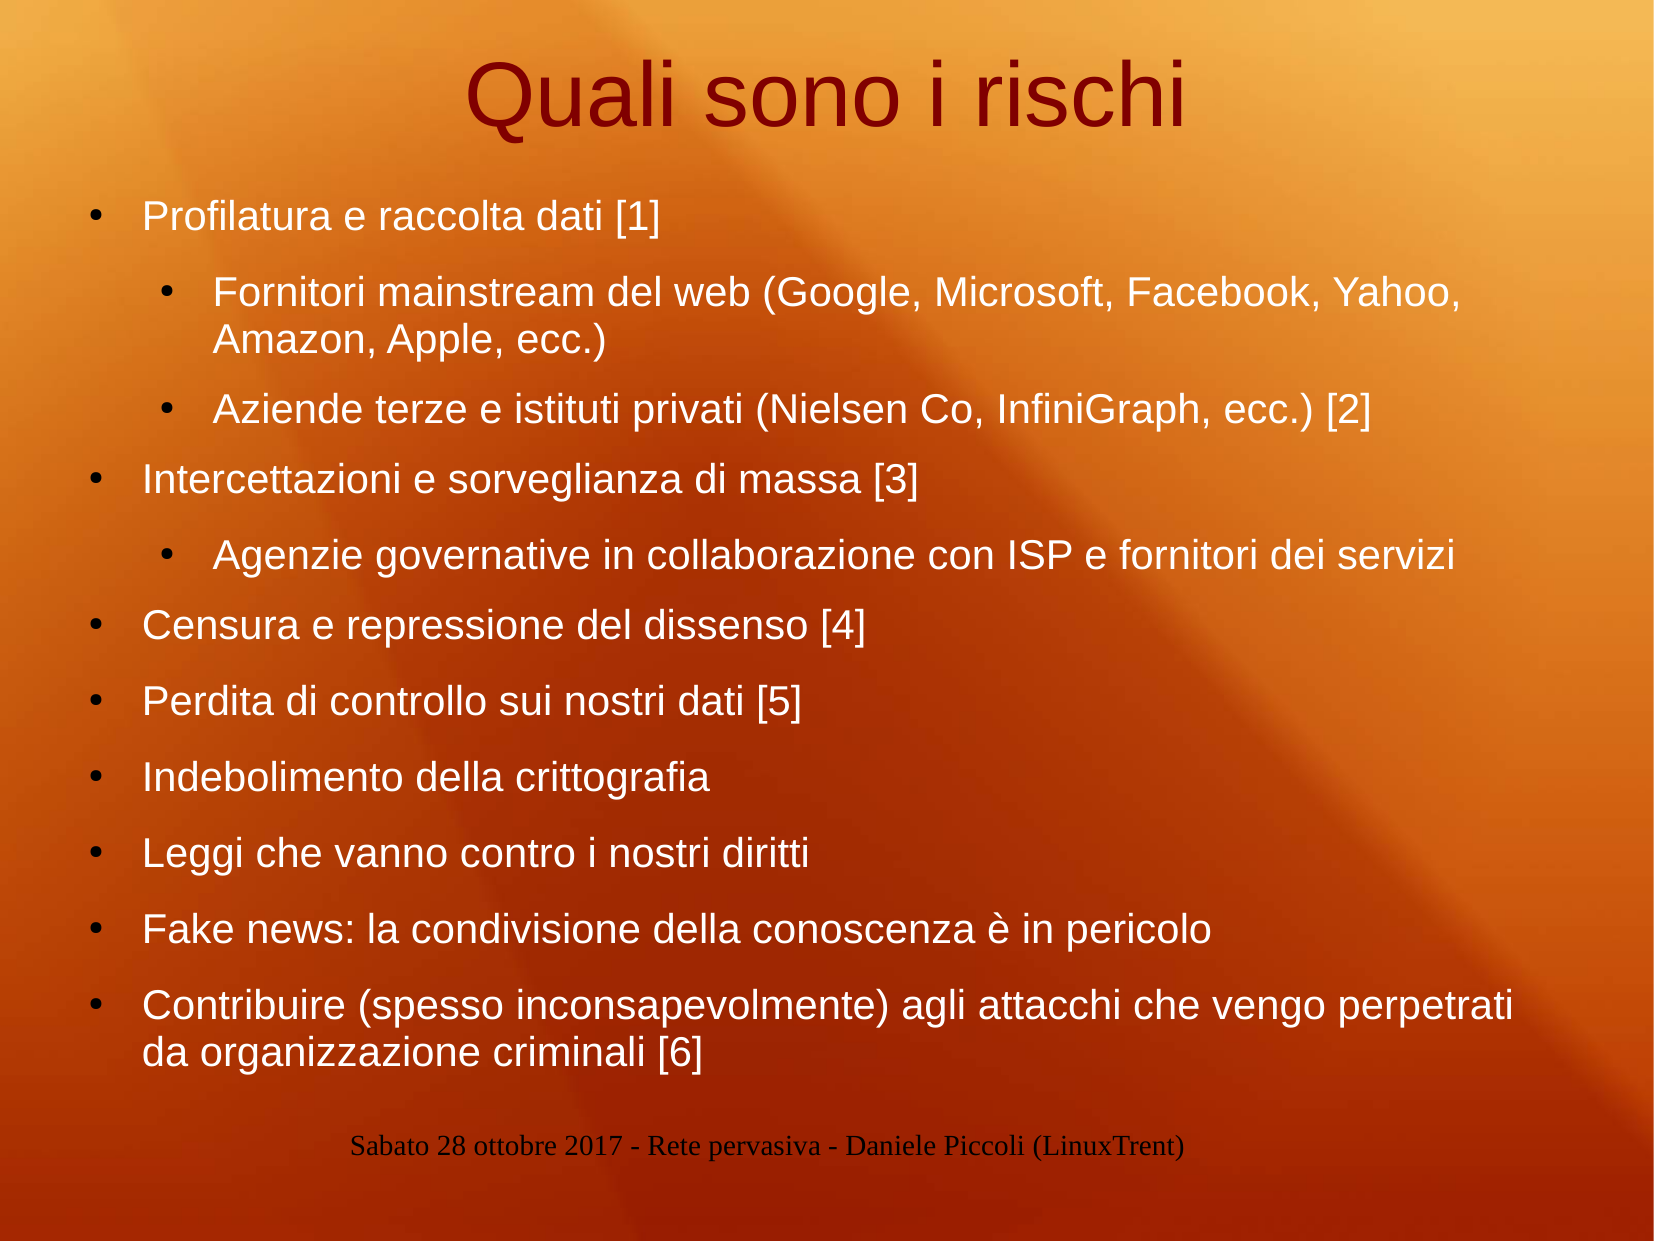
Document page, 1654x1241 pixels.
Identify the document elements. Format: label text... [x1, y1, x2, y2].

list Profilatura e raccolta dati [1] Fornitori mainstream del web (Google, Microsoft, Facebook, Yahoo, Amazon, Apple, ecc.) Aziende terze e istituti privati (Nielsen Co, InfiniGraph, ecc.) [2] Intercettazioni e sorveglianza di massa [3] Agenzie governative in collaborazione con ISP e fornitori dei servizi Censura e repressione del dissenso [4] Perdita di controllo sui nostri dati [5] Indebolimento della crittografia Leggi che vanno contro i nostri diritti Fake news: la condivisione della conoscenza è in pericolo Contribuire (spesso inconsapevolmente) agli attacchi che vengo perpetrati da organizzazione criminali [6] [70, 192, 1560, 1075]
picture [0, 0, 1654, 1241]
title Quali sono i rischi [82, 35, 1571, 154]
